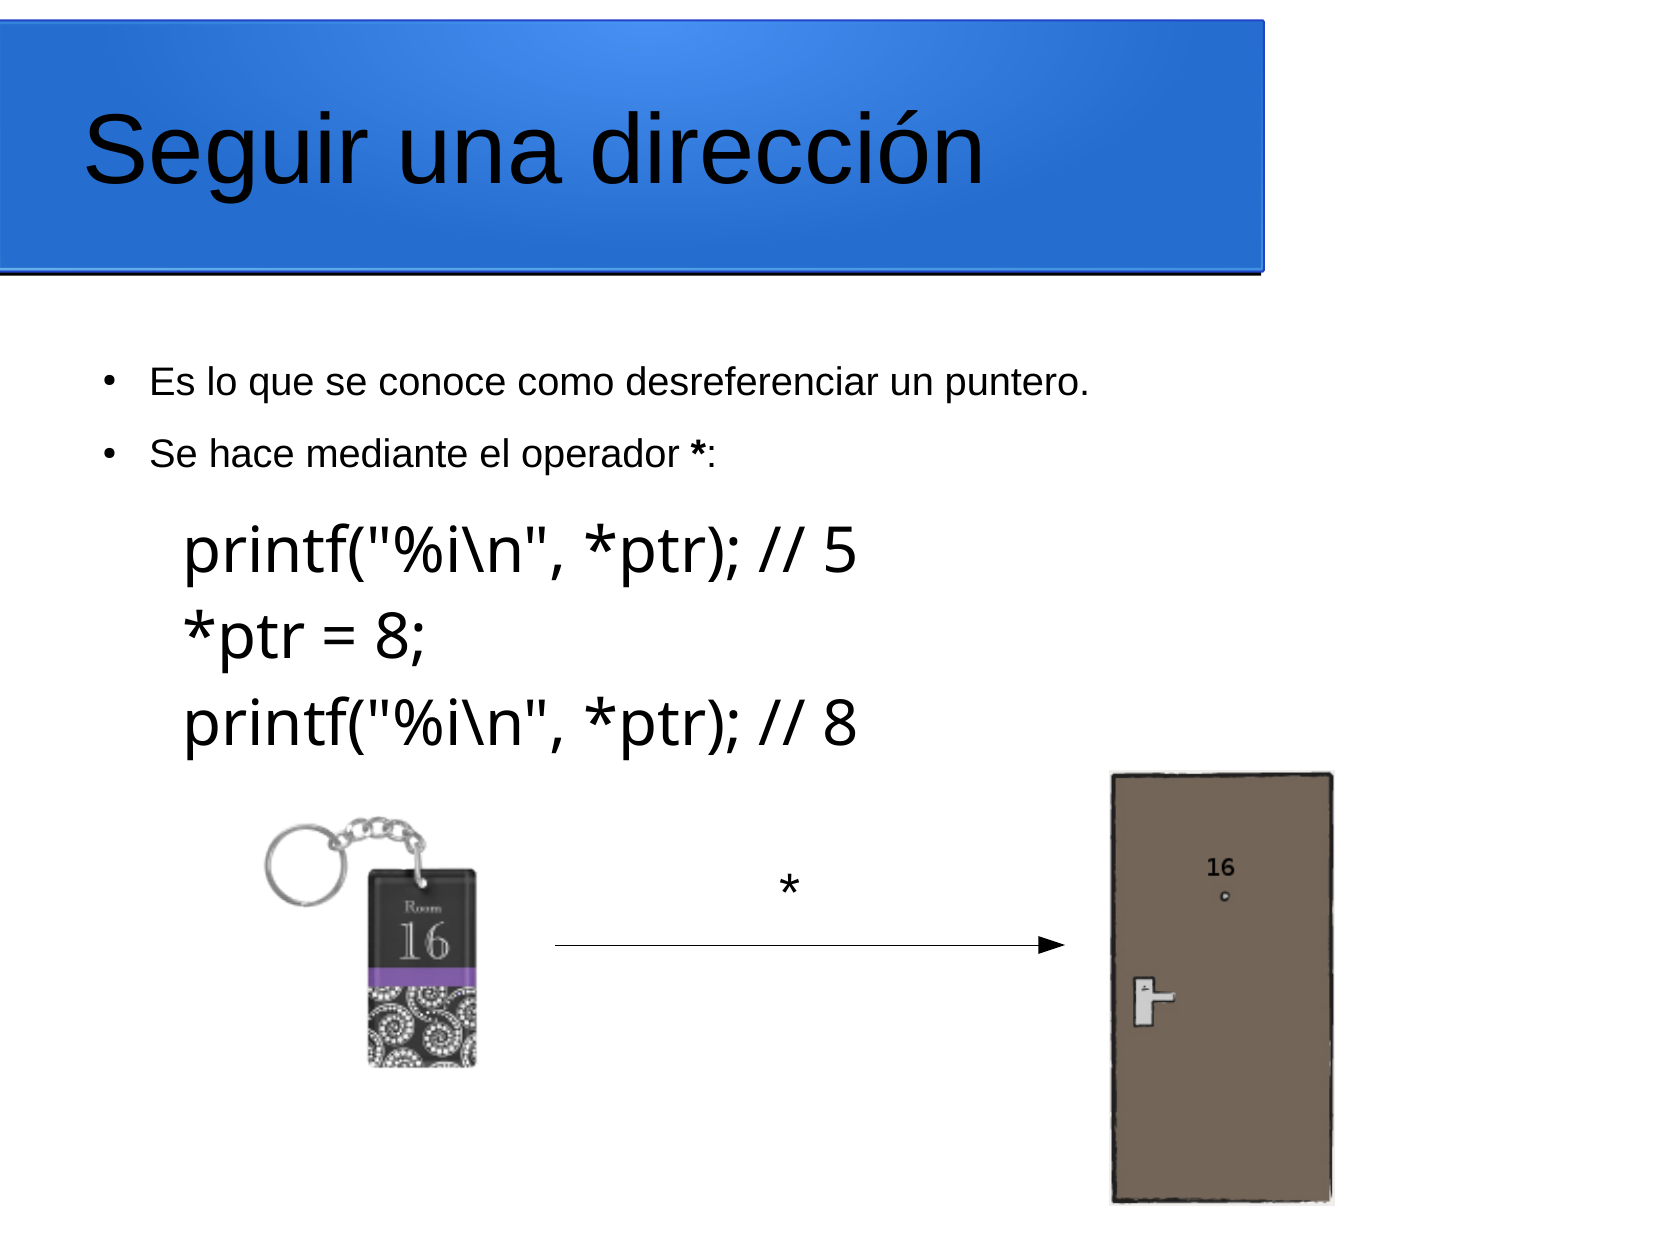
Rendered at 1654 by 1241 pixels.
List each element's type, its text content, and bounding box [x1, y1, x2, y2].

picture [1109, 770, 1335, 1206]
text_box * [765, 855, 901, 931]
list Es lo que se conoce como desreferenciar un puntero. Se hace mediante el operador *: printf("%i\n", *ptr); // 5 *ptr = 8; printf("%i\n", *ptr); // 8 [86, 359, 1576, 766]
title Seguir una dirección [82, 47, 1235, 252]
picture [241, 809, 509, 1077]
